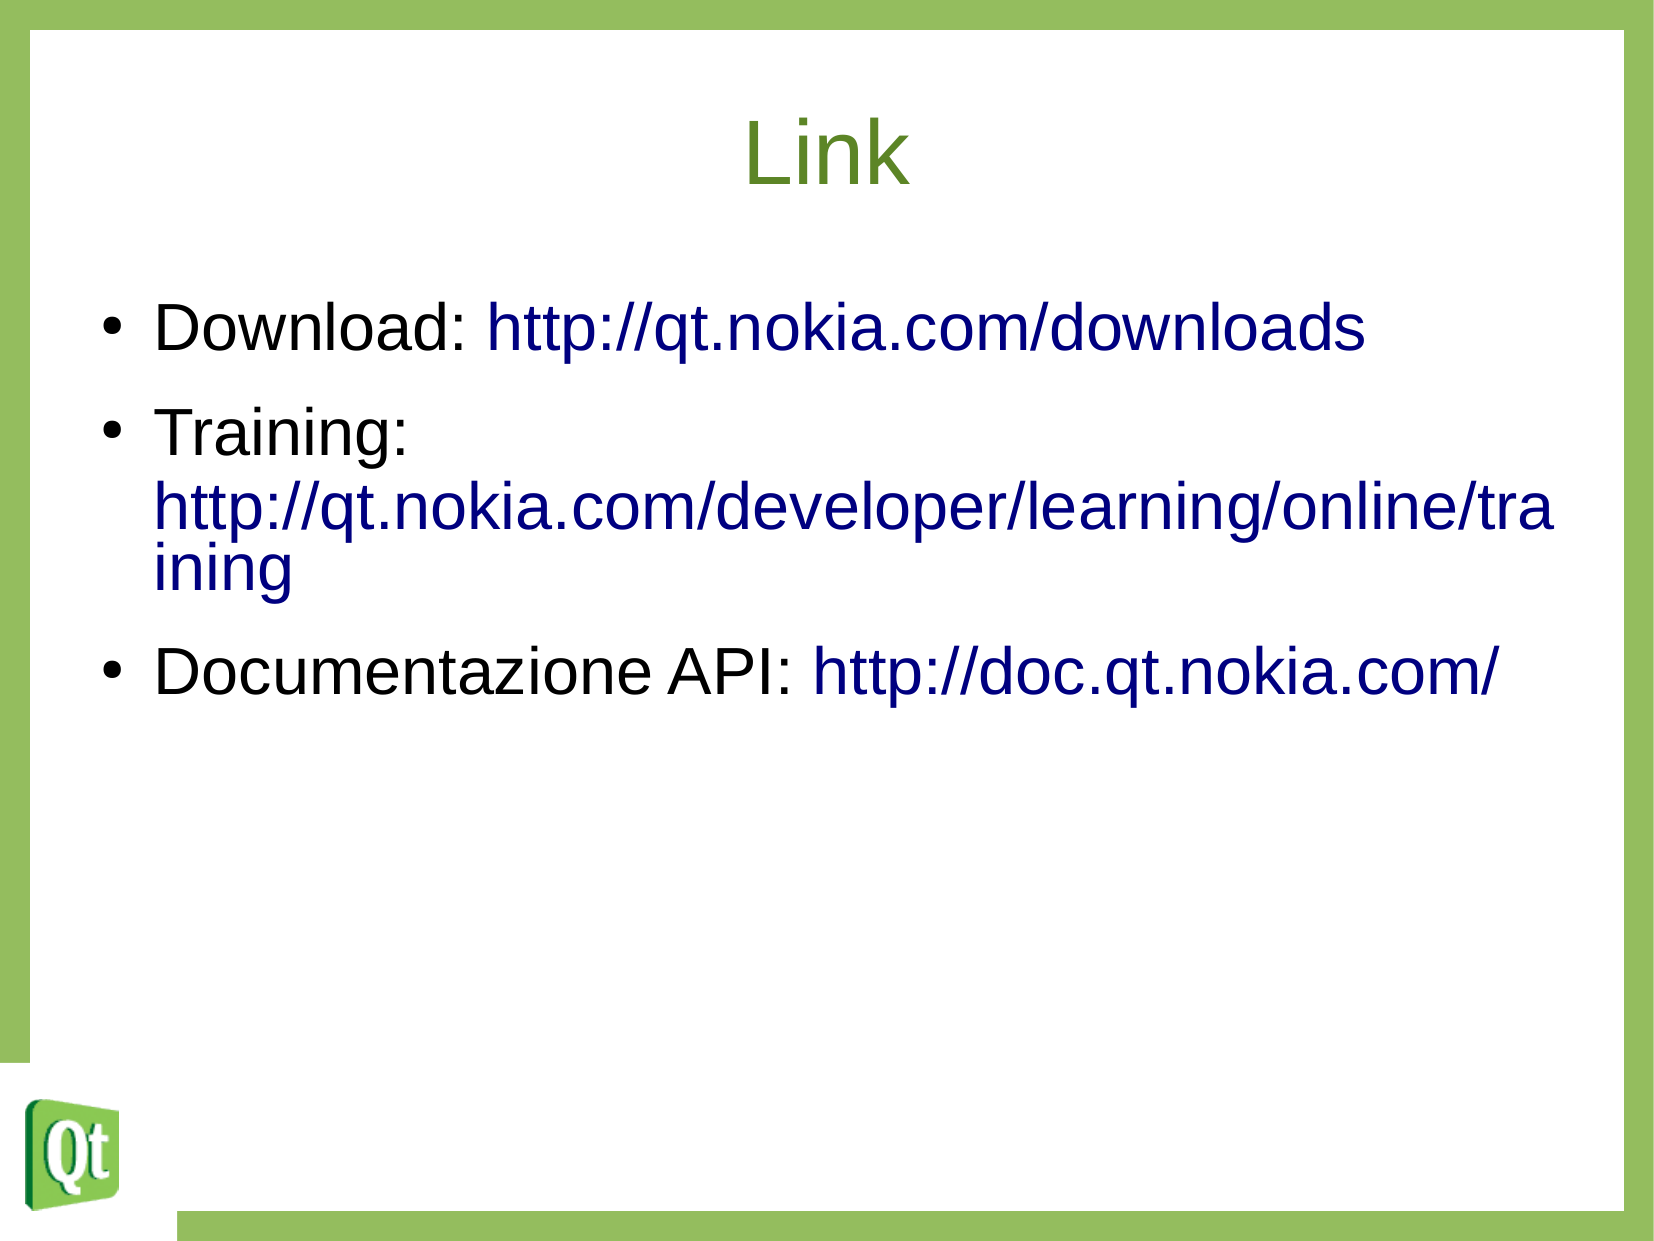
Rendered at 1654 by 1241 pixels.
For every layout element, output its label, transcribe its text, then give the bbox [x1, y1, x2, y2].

list Download: http://qt.nokia.com/downloads Training: http://qt.nokia.com/developer/learning/online/training Documentazione API: http://doc.qt.nokia.com/ [82, 290, 1571, 1109]
title Link [82, 56, 1571, 250]
picture [25, 1099, 119, 1211]
